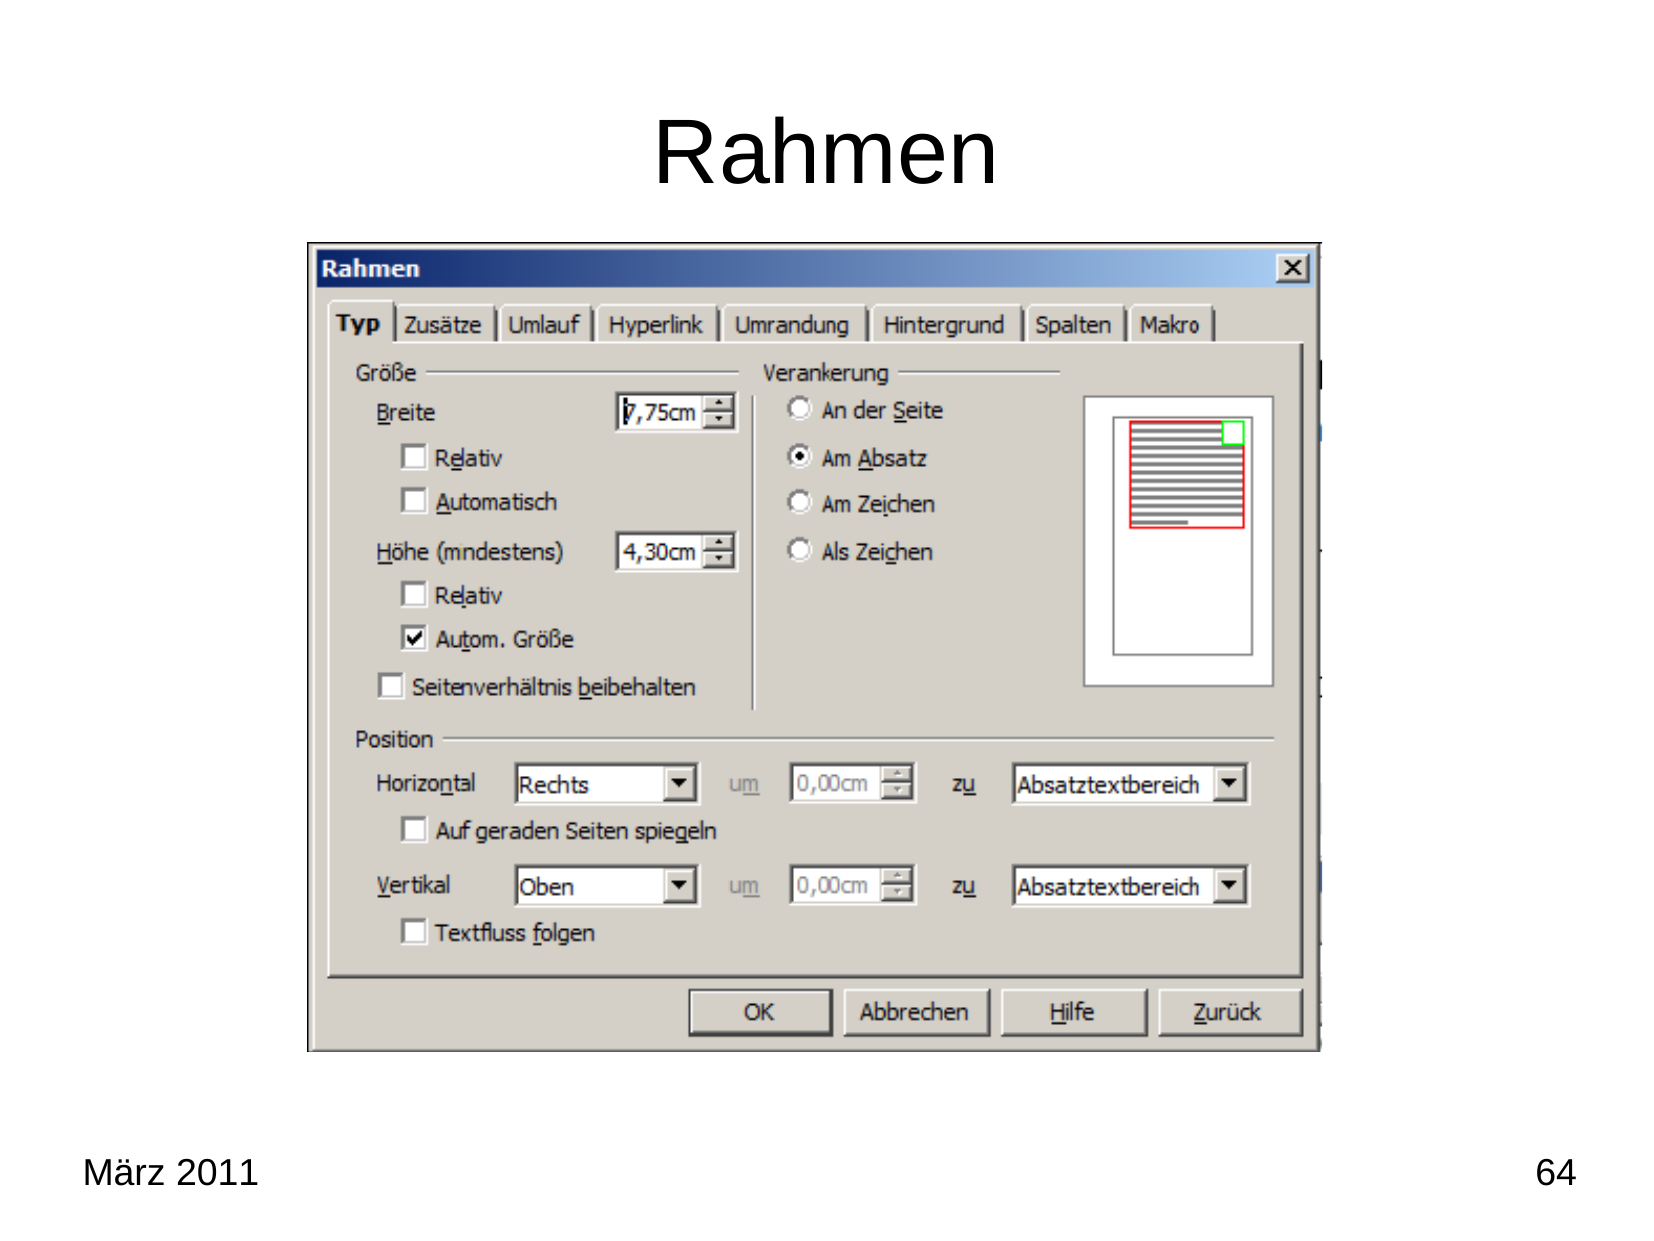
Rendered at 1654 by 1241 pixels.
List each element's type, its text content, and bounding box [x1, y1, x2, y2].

title Rahmen [82, 49, 1571, 257]
picture [307, 242, 1323, 1052]
